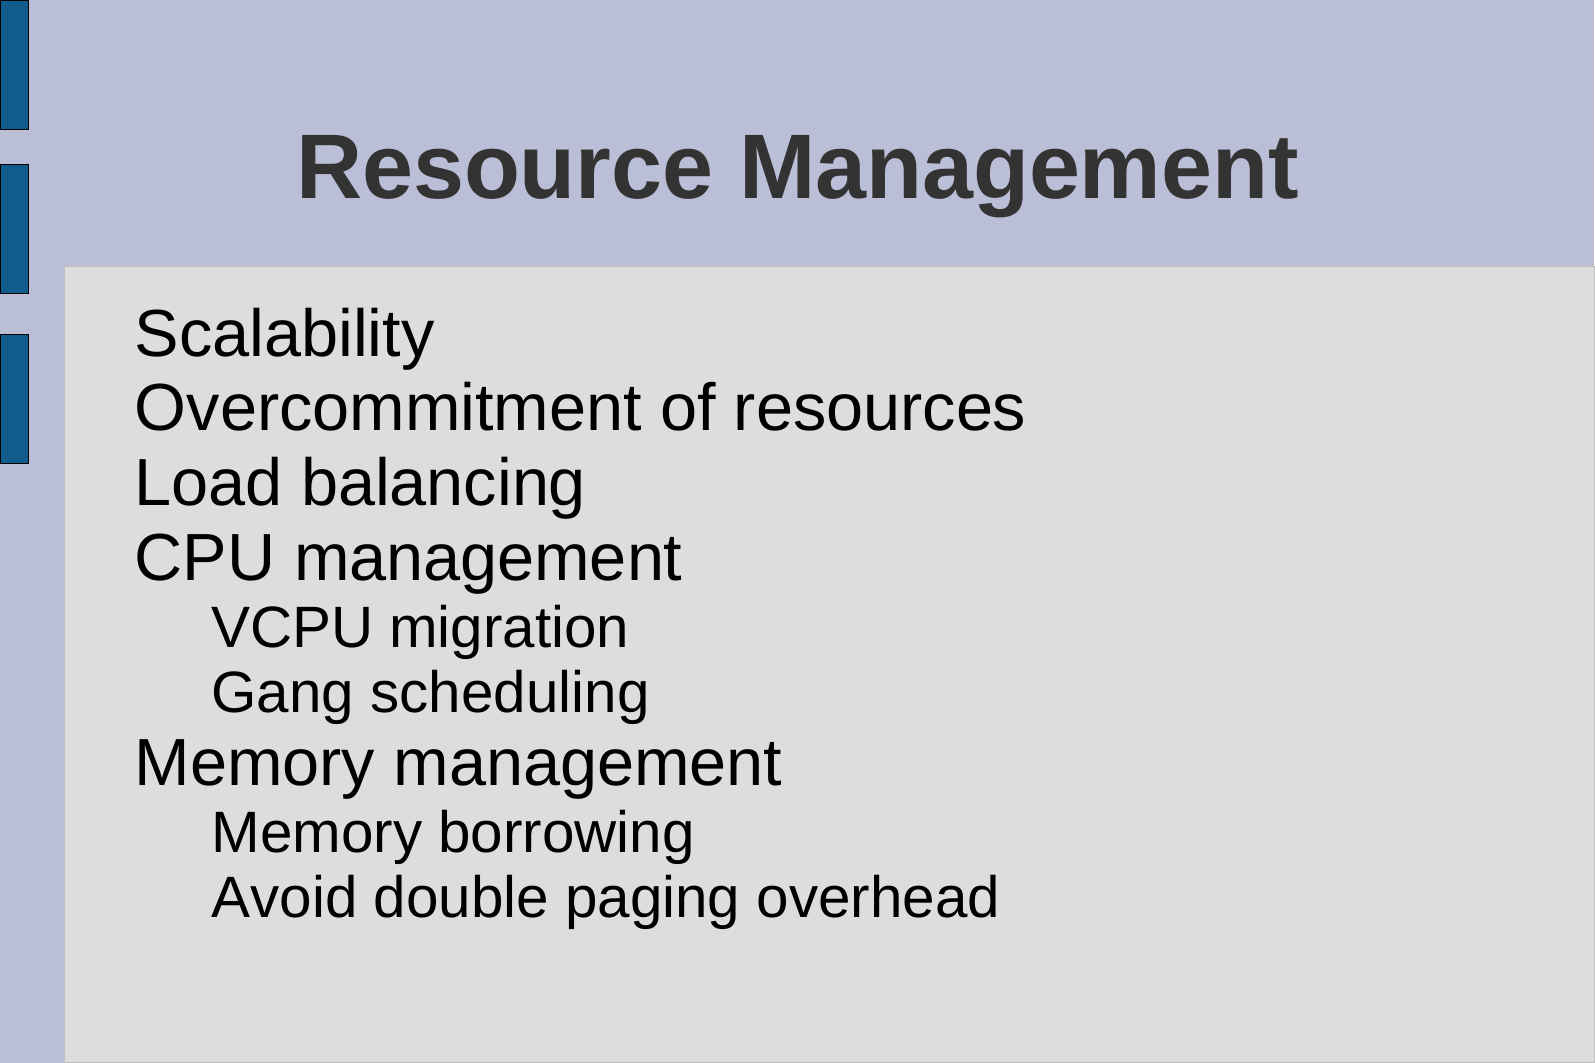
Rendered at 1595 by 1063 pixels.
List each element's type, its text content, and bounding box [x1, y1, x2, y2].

list Scalability Overcommitment of resources Load balancing CPU management VCPU migration Gang scheduling Memory management Memory borrowing Avoid double paging overhead [117, 295, 1479, 966]
title Resource Management [117, 78, 1479, 256]
